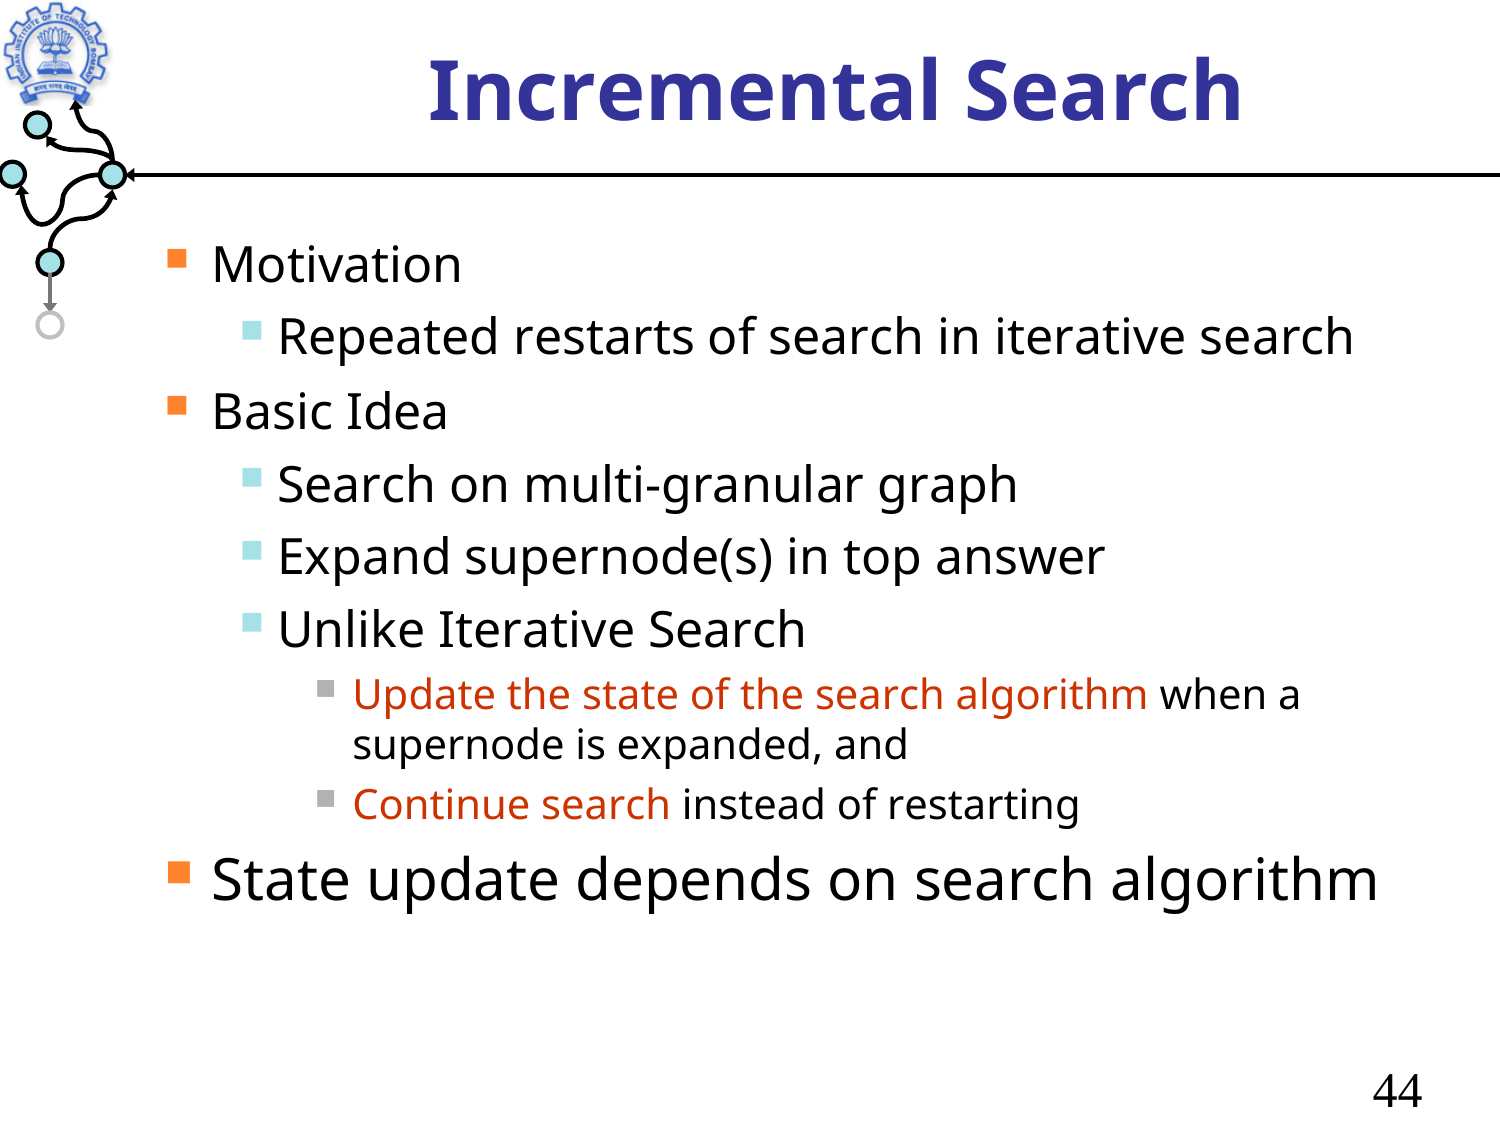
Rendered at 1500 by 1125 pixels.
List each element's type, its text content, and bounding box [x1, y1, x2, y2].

picture [0, 0, 113, 106]
list Motivation Repeated restarts of search in iterative search Basic Idea Search on multi-granular graph Expand supernode(s) in top answer Unlike Iterative Search Update the state of the search algorithm when a supernode is expanded, and Continue search instead of restarting State update depends on search algorithm [75, 224, 1426, 1075]
title Incremental Search [200, 12, 1476, 163]
